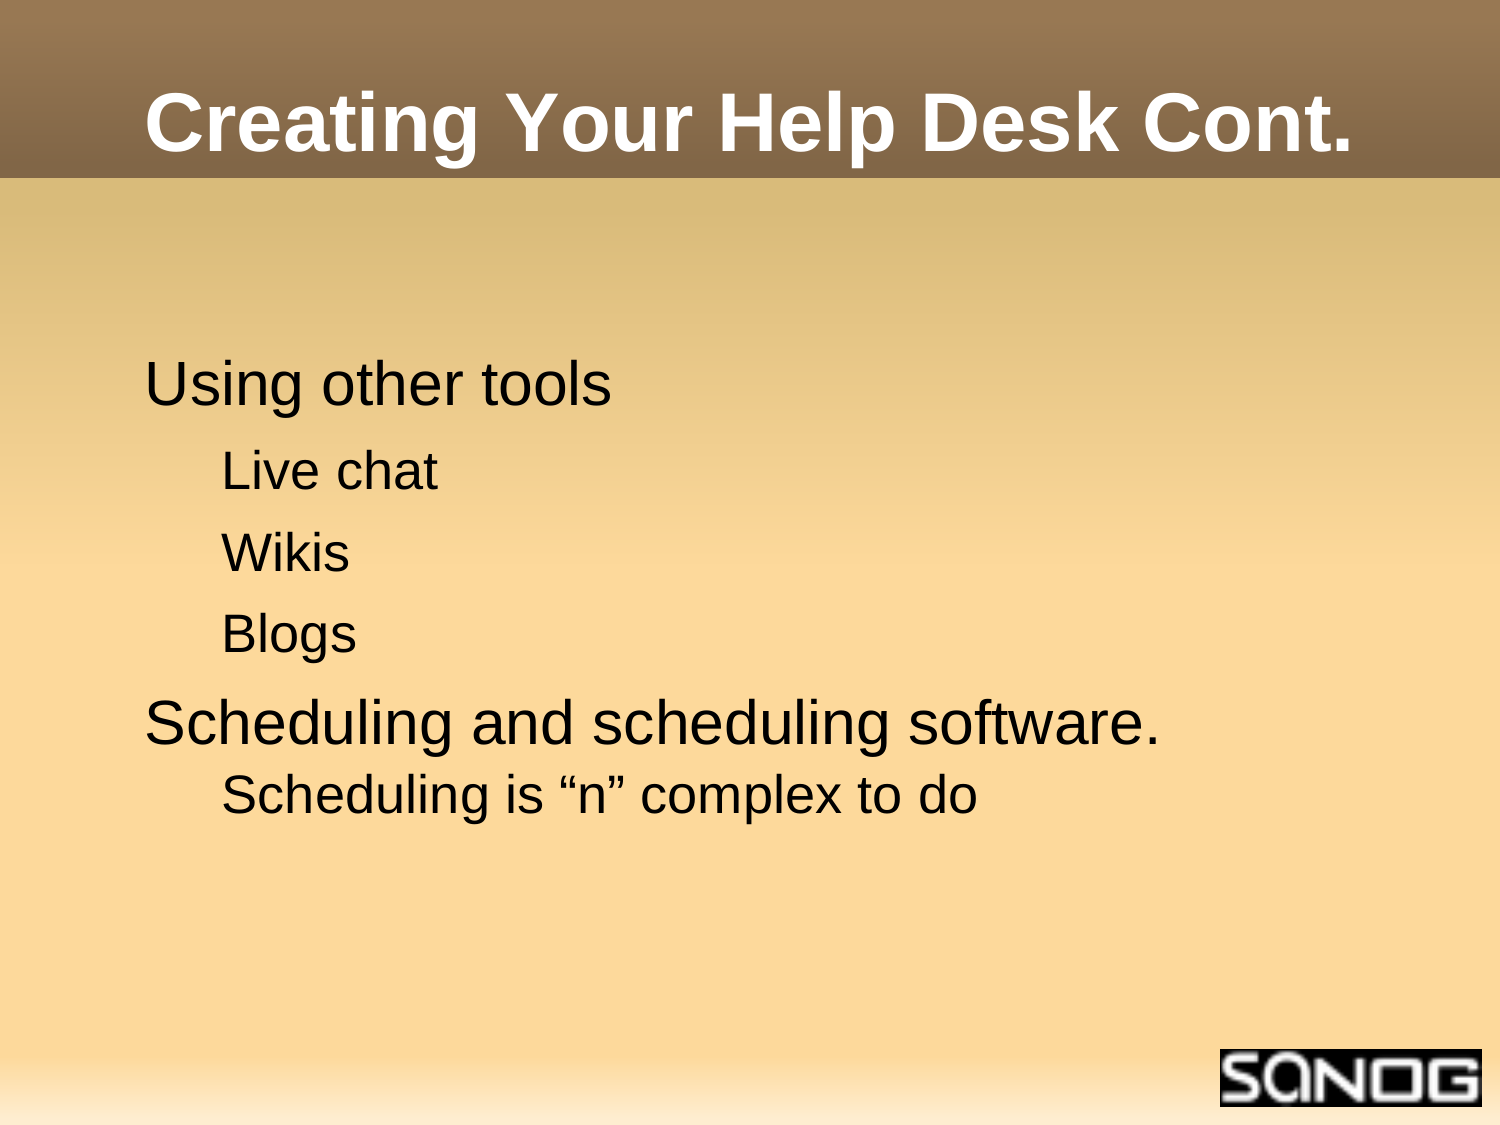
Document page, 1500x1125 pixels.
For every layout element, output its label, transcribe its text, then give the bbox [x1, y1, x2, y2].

list Using other tools Live chat Wikis Blogs Scheduling and scheduling software. Scheduling is “n” complex to do [112, 324, 1388, 1000]
title Creating Your Help Desk Cont. [112, 29, 1388, 217]
picture [0, 0, 1500, 1125]
